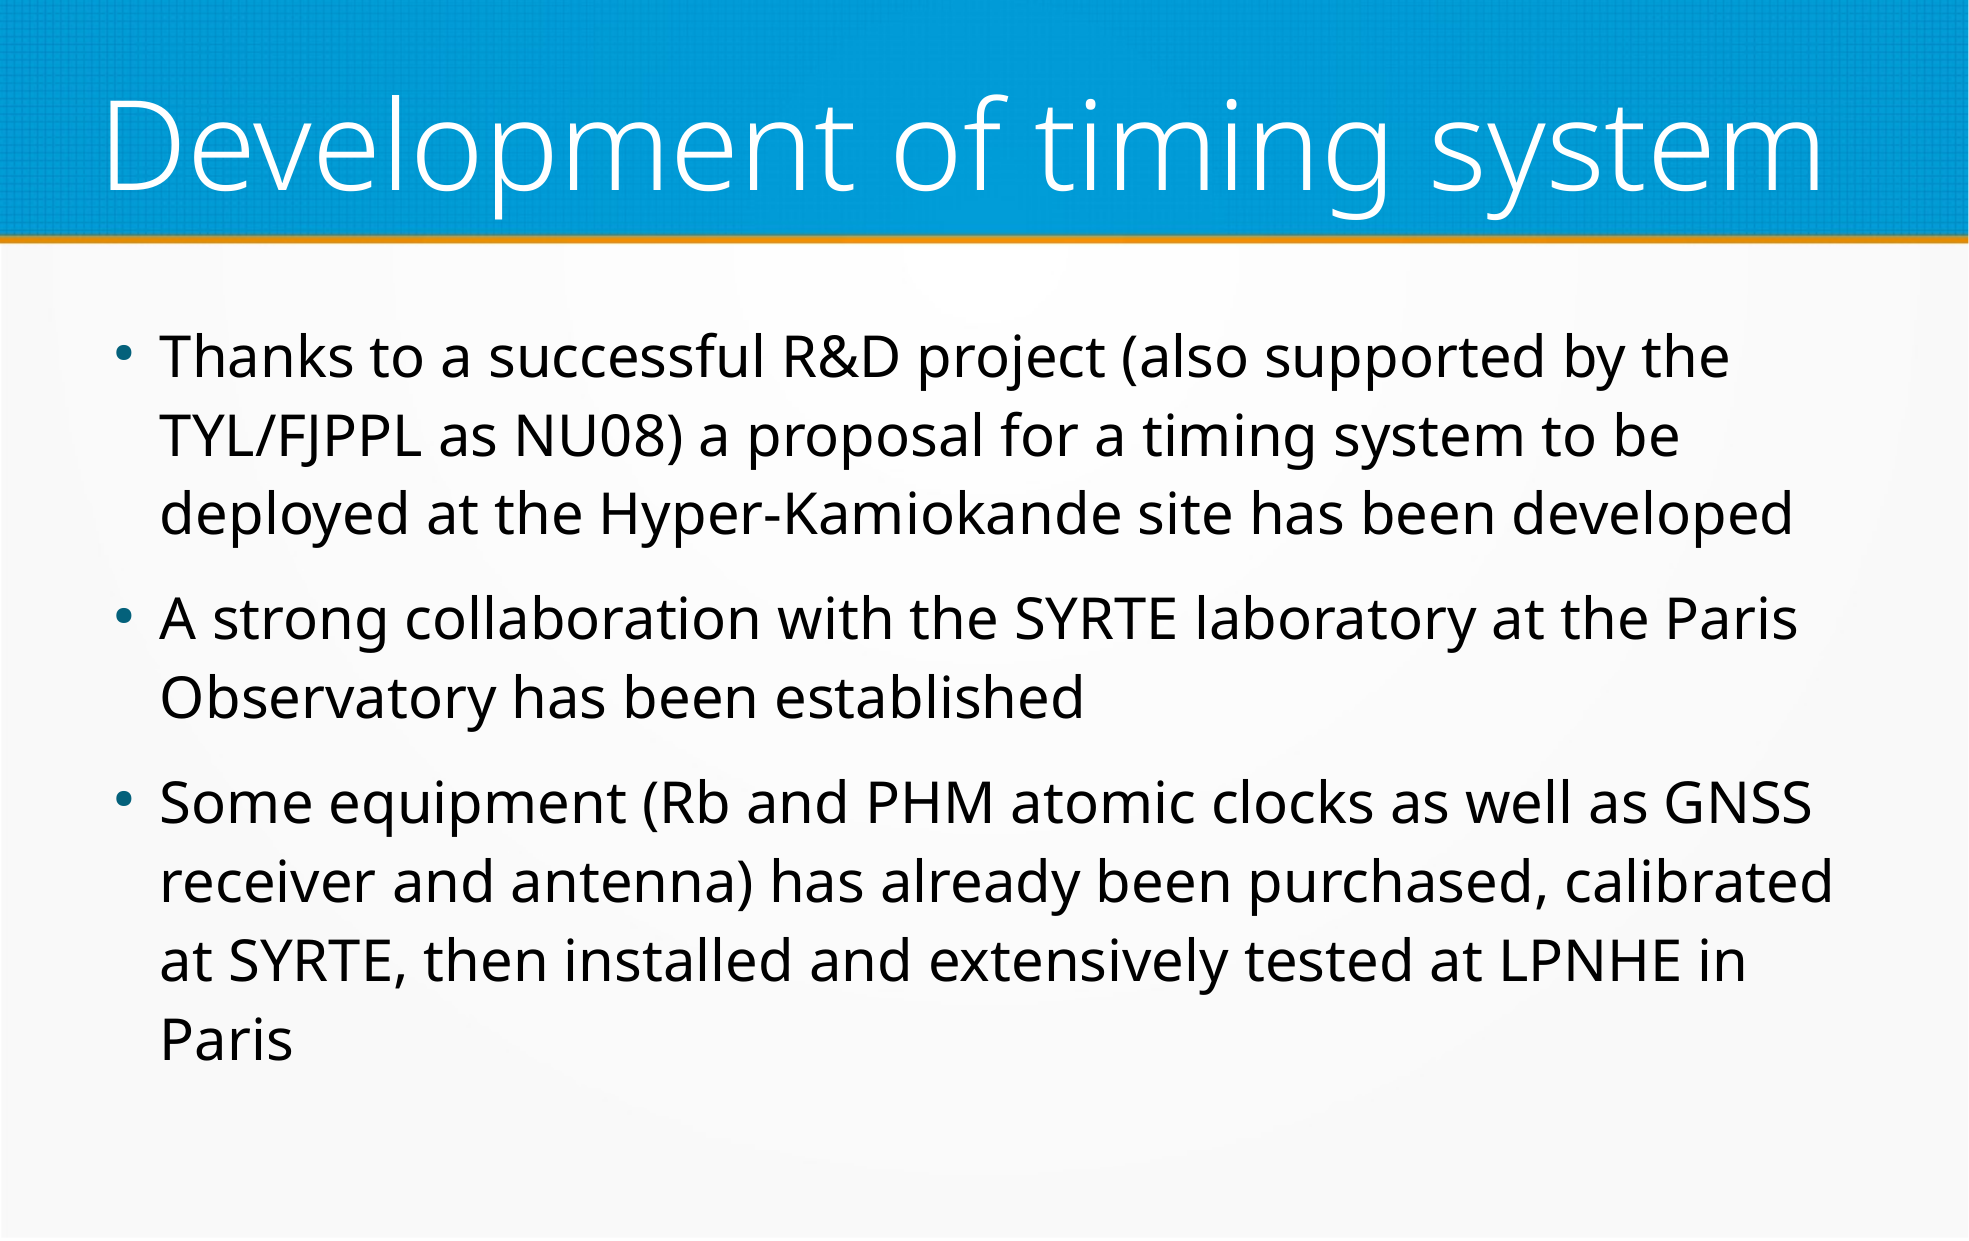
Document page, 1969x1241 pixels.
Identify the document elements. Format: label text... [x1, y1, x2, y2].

title Development of timing system [98, 19, 1870, 227]
picture [0, 233, 1969, 1241]
list Thanks to a successful R&D project (also supported by the TYL/FJPPL as NU08) a proposal for a timing system to be deployed at the Hyper-Kamiokande site has been developed A strong collaboration with the SYRTE laboratory at the Paris Observatory has been established Some equipment (Rb and PHM atomic clocks as well as GNSS receiver and antenna) has already been purchased, calibrated at SYRTE, then installed and extensively tested at LPNHE in Paris [98, 315, 1861, 1081]
